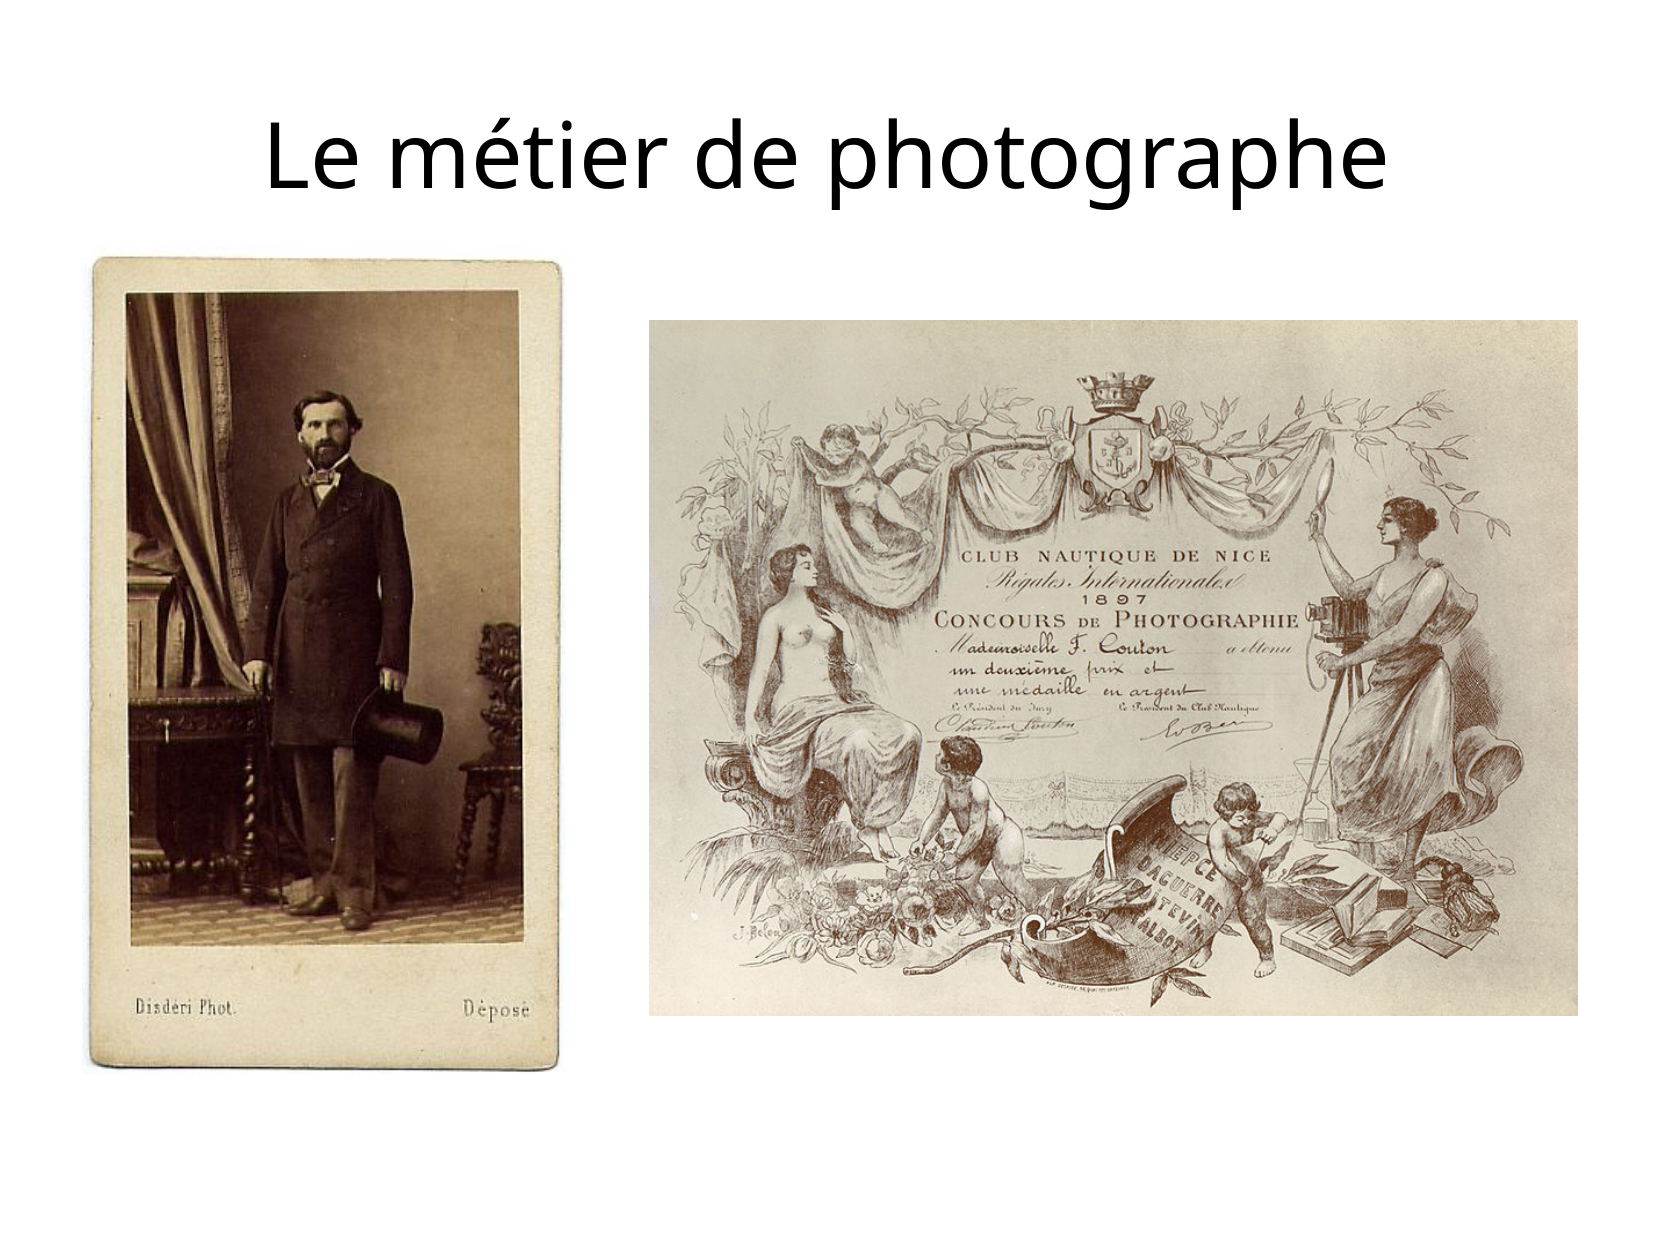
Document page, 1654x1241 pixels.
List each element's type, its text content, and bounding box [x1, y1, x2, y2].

picture [82, 246, 567, 1075]
picture [649, 320, 1578, 1016]
title Le métier de photographe [82, 49, 1571, 257]
